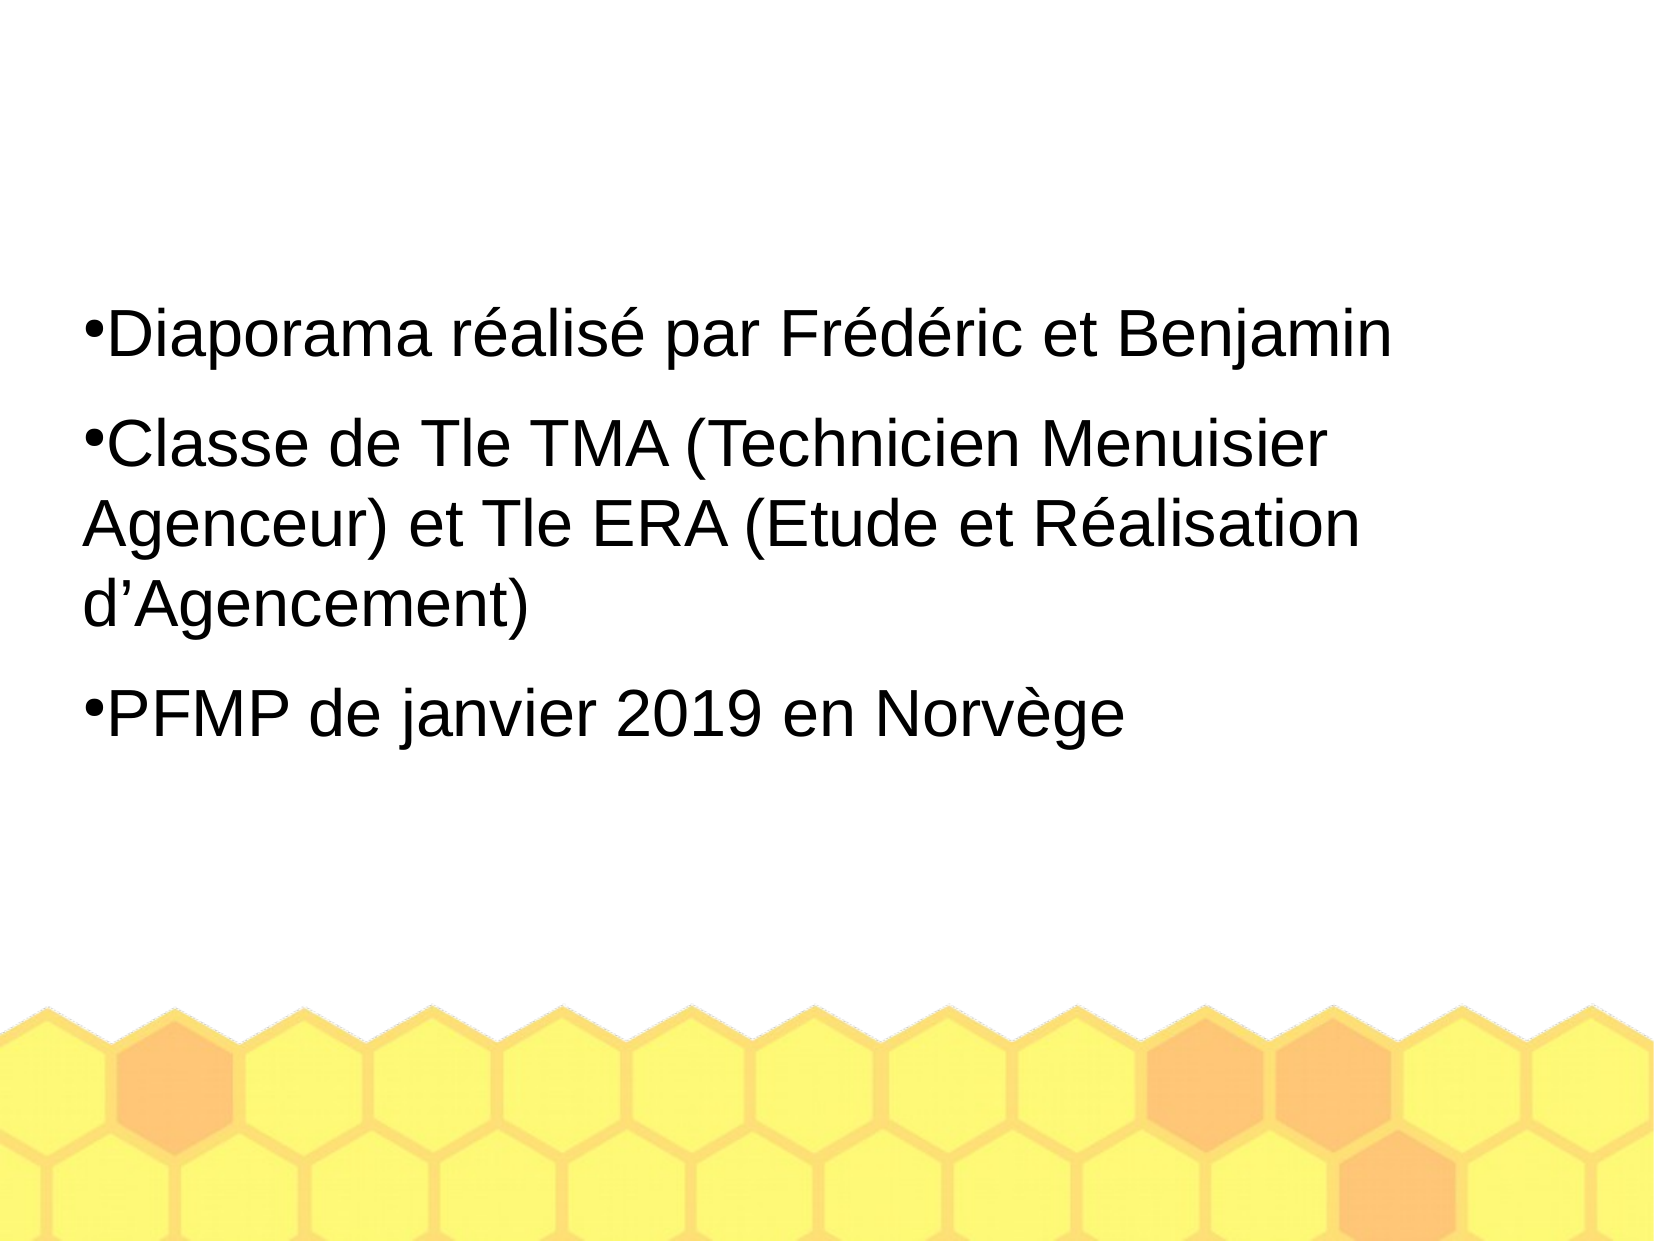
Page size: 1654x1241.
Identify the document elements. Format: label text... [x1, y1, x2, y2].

list Diaporama réalisé par Frédéric et Benjamin Classe de Tle TMA (Technicien Menuisier Agenceur) et Tle ERA (Etude et Réalisation d’Agencement) PFMP de janvier 2019 en Norvège [82, 290, 1571, 1010]
